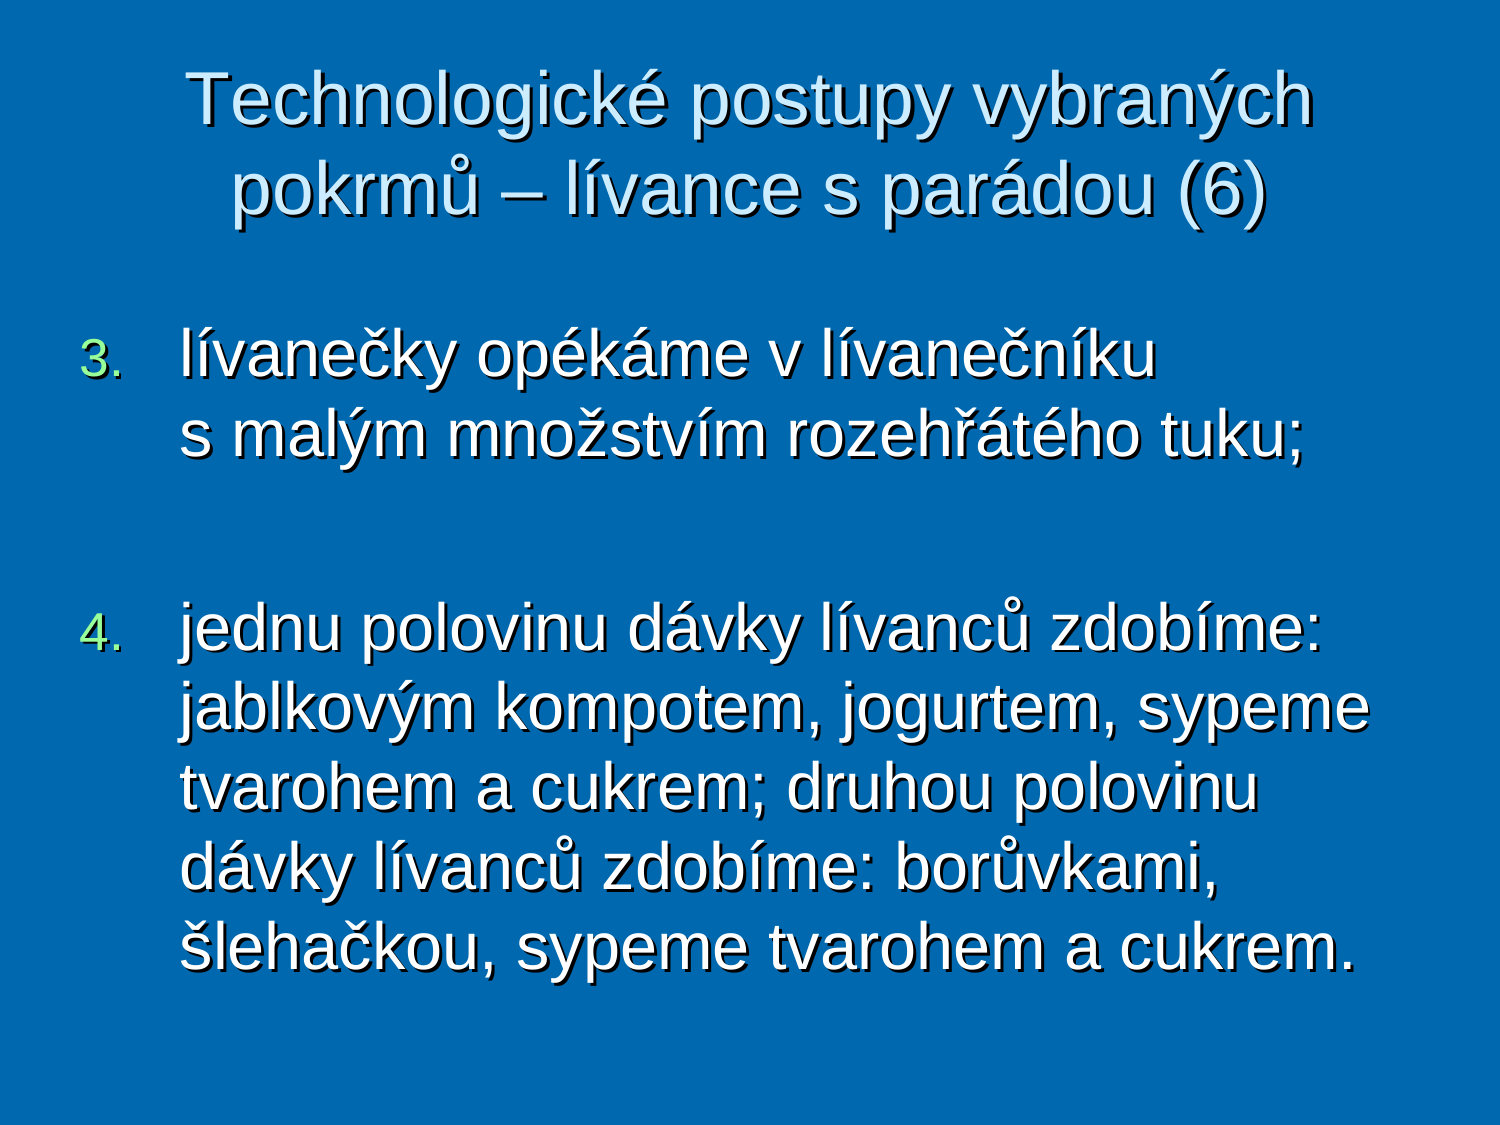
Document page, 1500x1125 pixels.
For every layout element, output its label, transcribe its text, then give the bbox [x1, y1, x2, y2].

title Technologické postupy vybraných pokrmů – lívance s parádou (6) [75, 41, 1426, 237]
list lívanečky opékáme v lívanečníku s malým množstvím rozehřátého tuku; jednu polovinu dávky lívanců zdobíme: jablkovým kompotem, jogurtem, sypeme tvarohem a cukrem; druhou polovinu dávky lívanců zdobíme: borůvkami, šlehačkou, sypeme tvarohem a cukrem. [64, 302, 1415, 1046]
